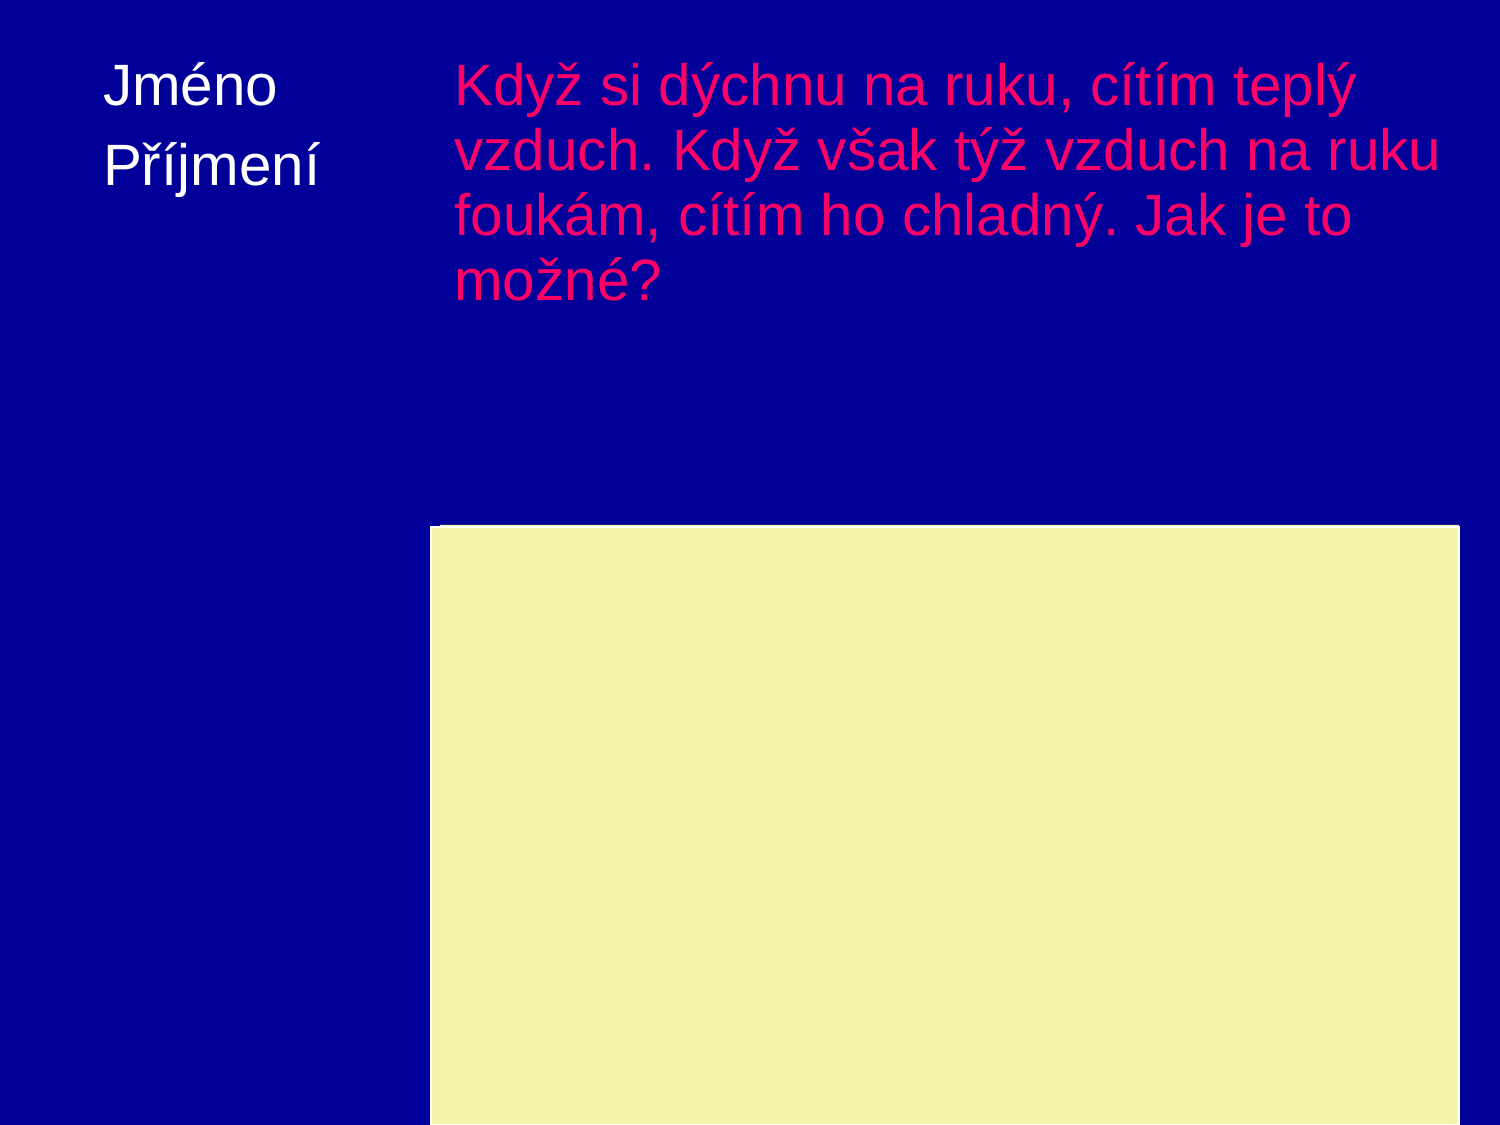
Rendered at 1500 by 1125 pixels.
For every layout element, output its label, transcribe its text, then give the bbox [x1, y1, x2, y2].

text_box [430, 527, 1459, 1125]
text_box Když si dýchnu na ruku, cítím teplý vzduch. Když však týž vzduch na ruku foukám, cítím ho chladný. Jak je to možné? [440, 45, 1459, 525]
text_box Jméno Příjmení [88, 45, 440, 525]
